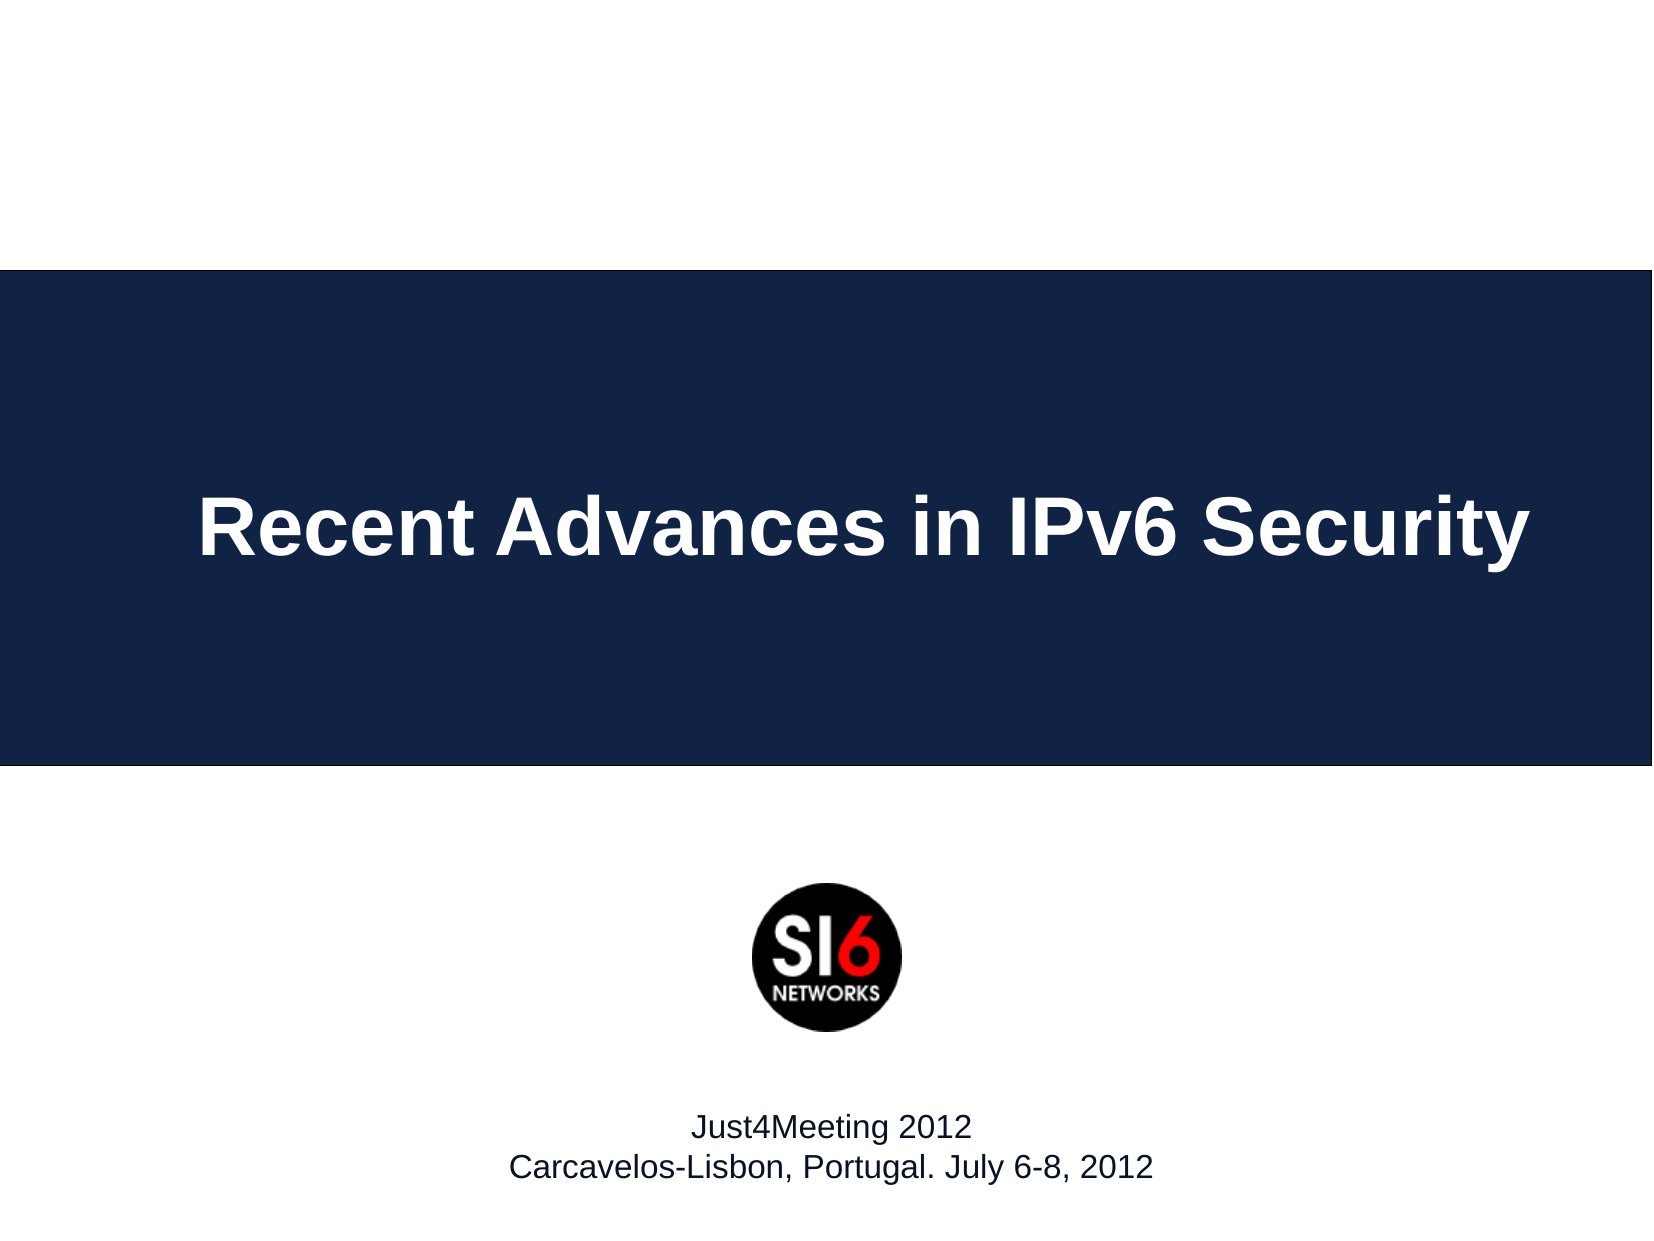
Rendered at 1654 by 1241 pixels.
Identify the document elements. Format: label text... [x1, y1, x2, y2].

list Recent Advances in IPv6 Security [67, 480, 1591, 601]
picture [752, 883, 902, 1032]
list Just4Meeting 2012 Carcavelos-Lisbon, Portugal. July 6-8, 2012 [331, 1108, 1262, 1214]
